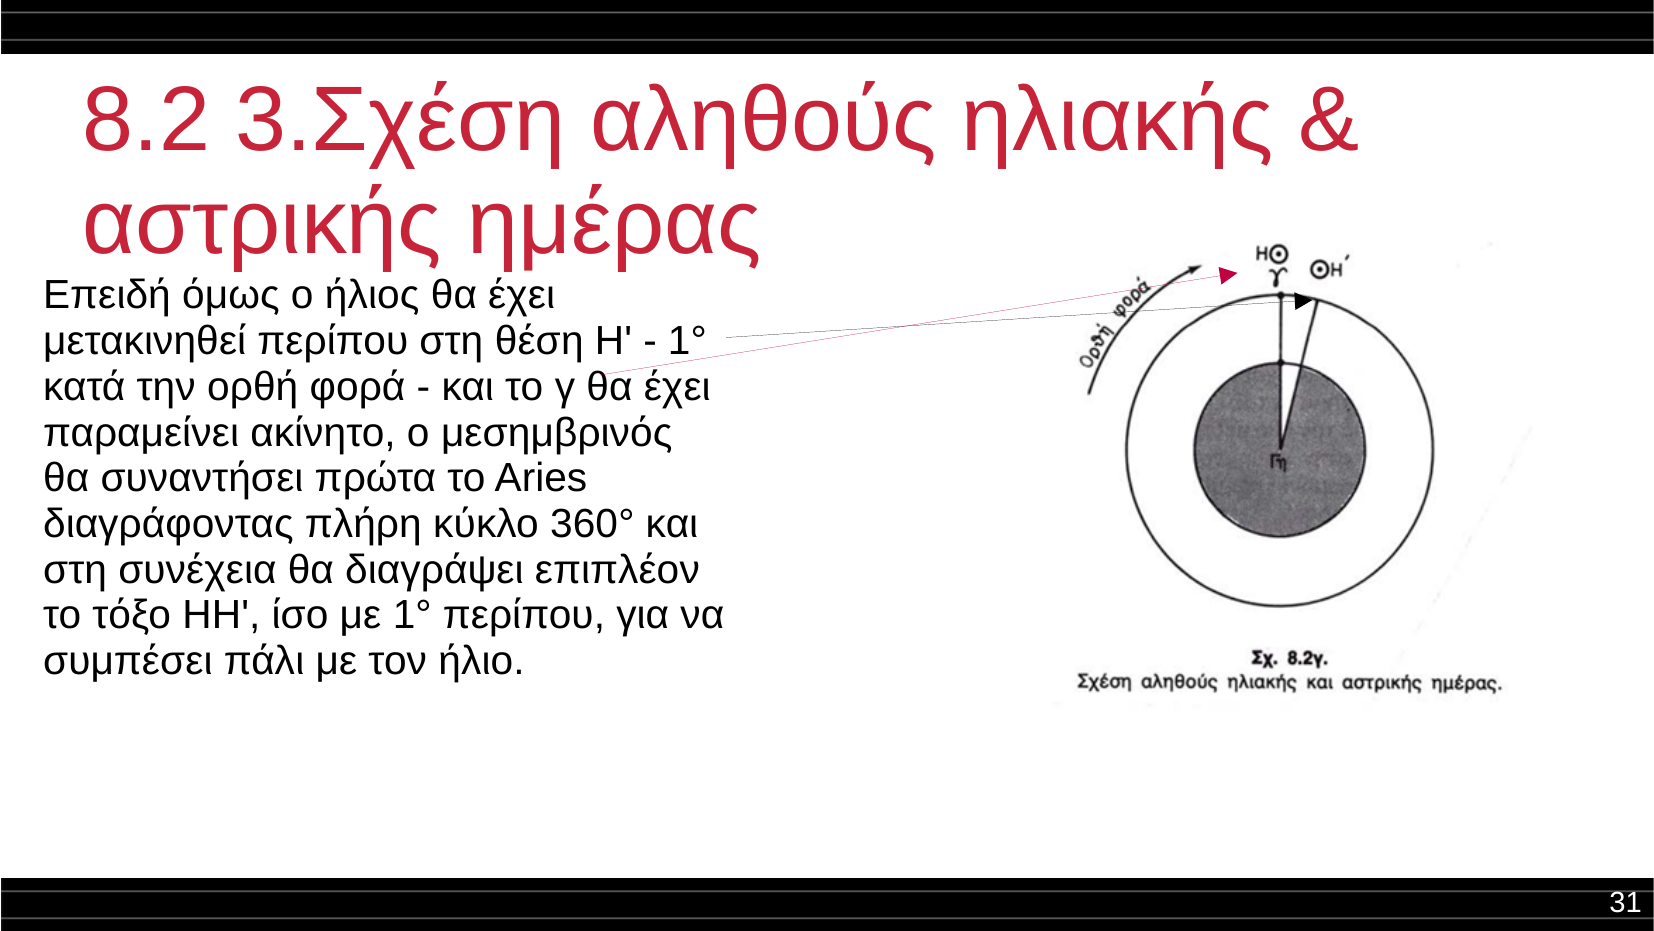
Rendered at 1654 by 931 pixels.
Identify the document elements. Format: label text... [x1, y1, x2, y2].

picture [1, 0, 1654, 54]
picture [1, 878, 1654, 931]
list Επειδή όμως ο ήλιος θα έχει μετακινηθεί περίπου στη θέση Η' - 1° κατά την ορθή φορά - και το γ θα έχει παραμείνει ακίνητο, ο μεσημβρινός θα συναντήσει πρώτα το Αries διαγράφοντας πλήρη κύκλο 360° και στη συνέχεια θα διαγράψει επιπλέον το τόξο ΗΗ', ίσο με 1° περίπου, για να συμπέσει πάλι με τον ήλιο. [0, 271, 727, 758]
picture [1024, 224, 1538, 711]
title 8.2 3.Σχέση αληθούς ηλιακής & αστρικής ημέρας [82, 67, 1571, 273]
